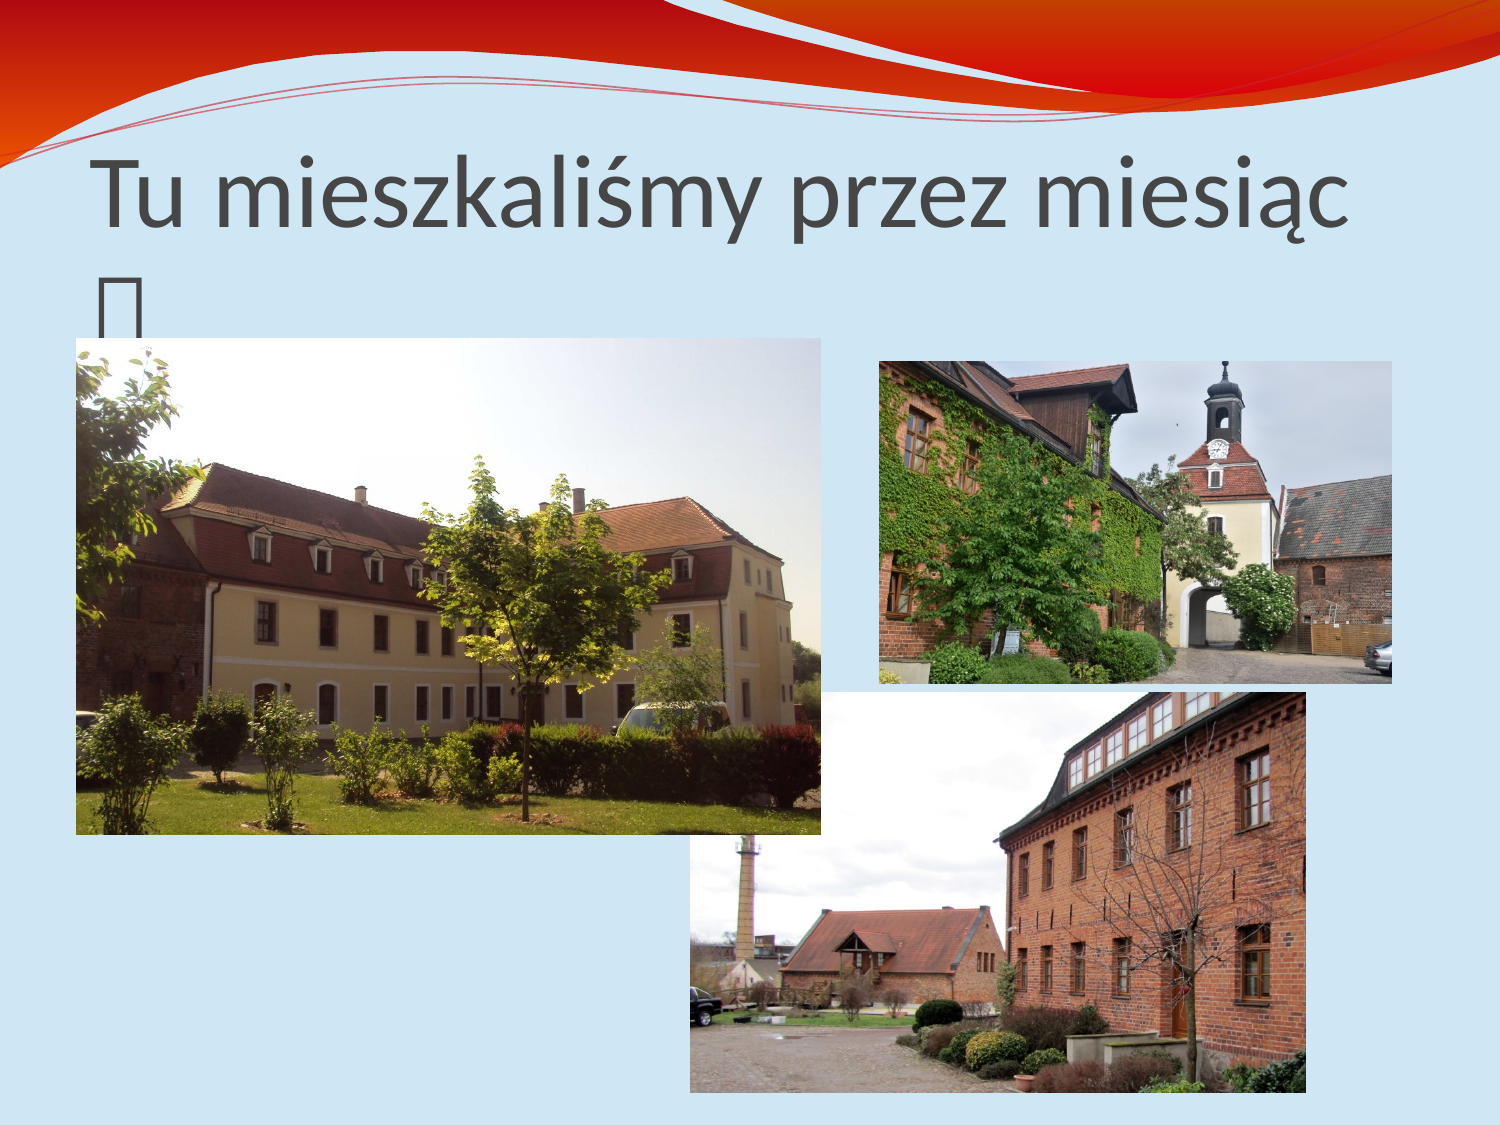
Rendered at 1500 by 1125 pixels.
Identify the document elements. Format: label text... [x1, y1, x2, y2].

picture [76, 338, 1306, 1093]
title Tu mieszkaliśmy przez miesiąc  [75, 115, 1425, 303]
picture [879, 361, 1392, 684]
